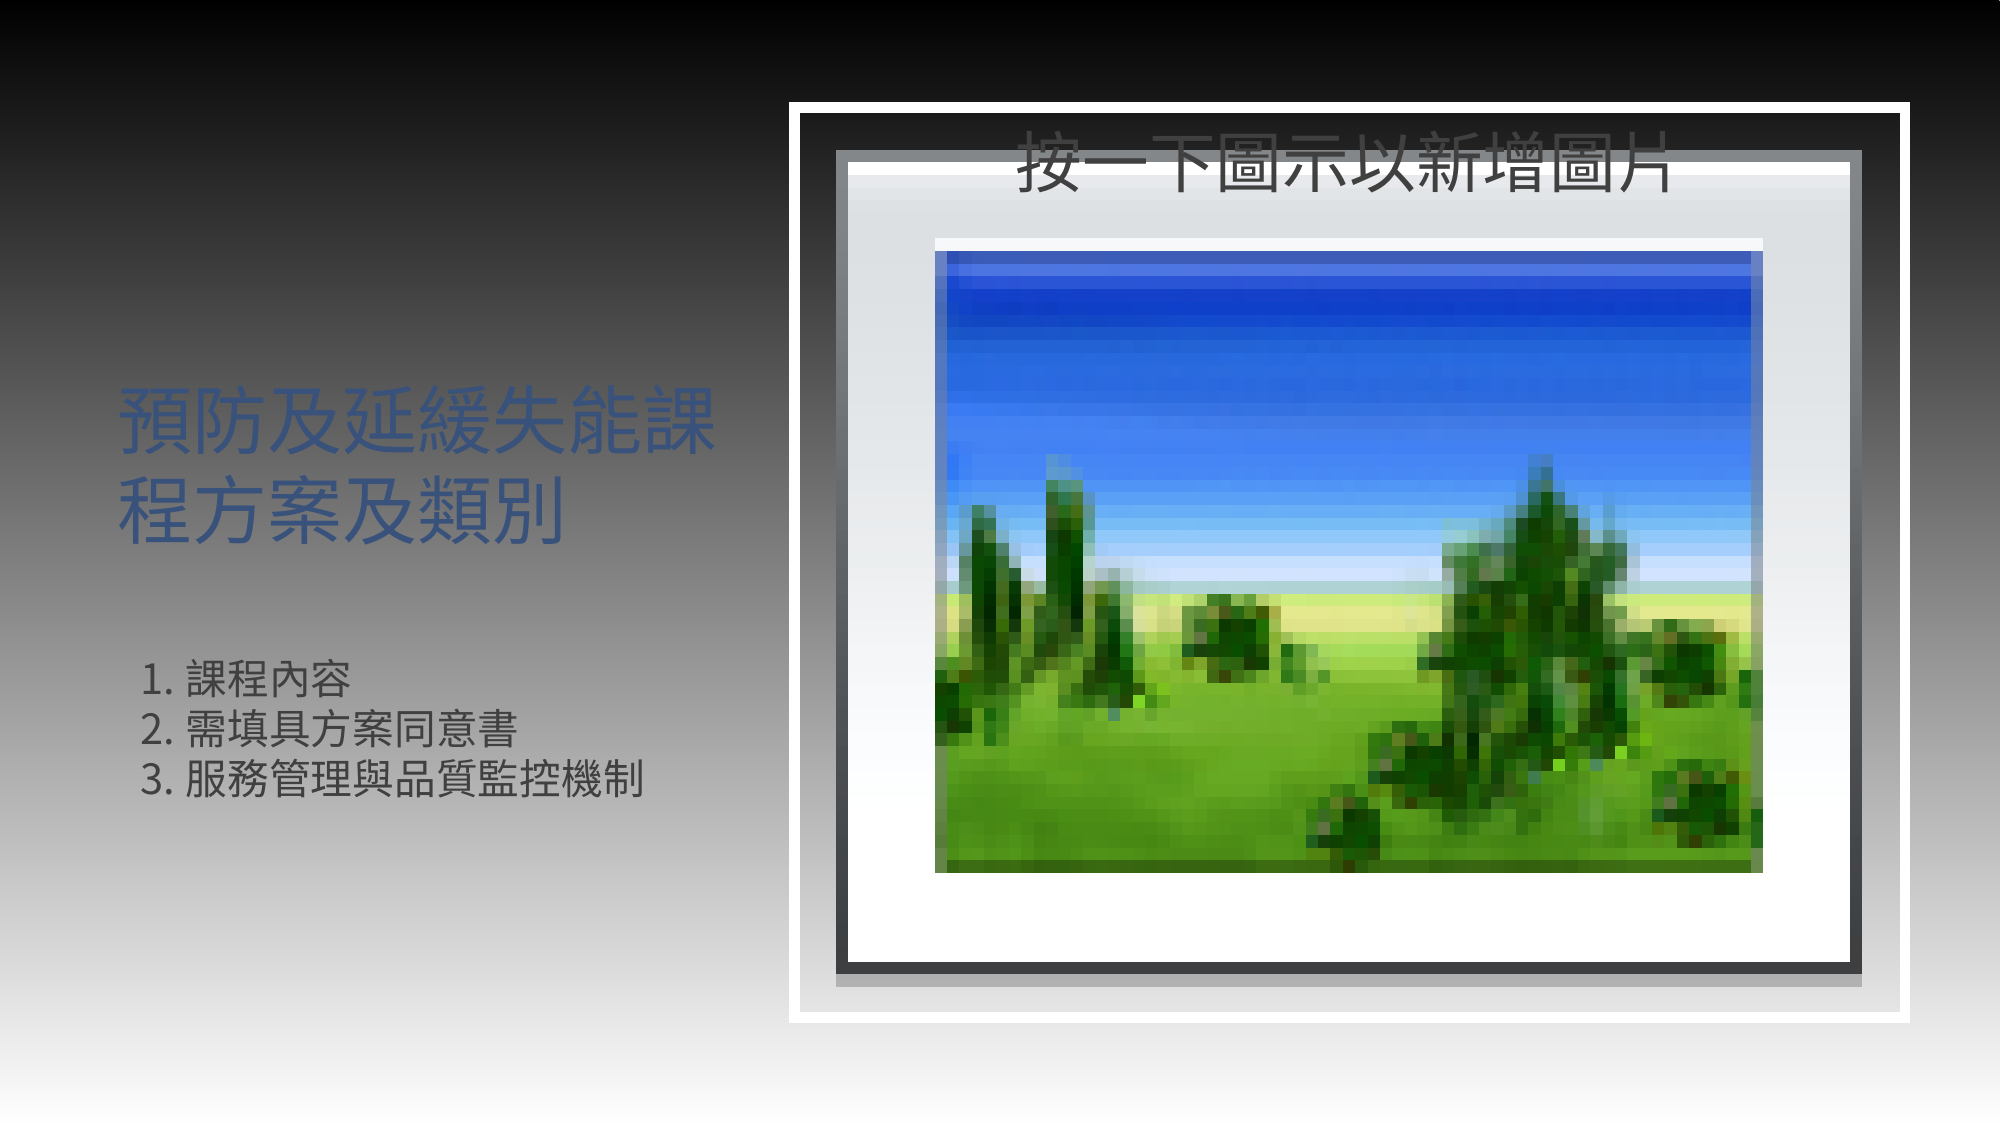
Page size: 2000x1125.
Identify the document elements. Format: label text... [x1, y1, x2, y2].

picture [799, 112, 1900, 1013]
title 預防及延緩失能課程方案及類別 [101, 283, 752, 561]
list 1.課程內容 2.需填具方案同意書 3.服務管理與品質監控機制 [125, 645, 776, 858]
